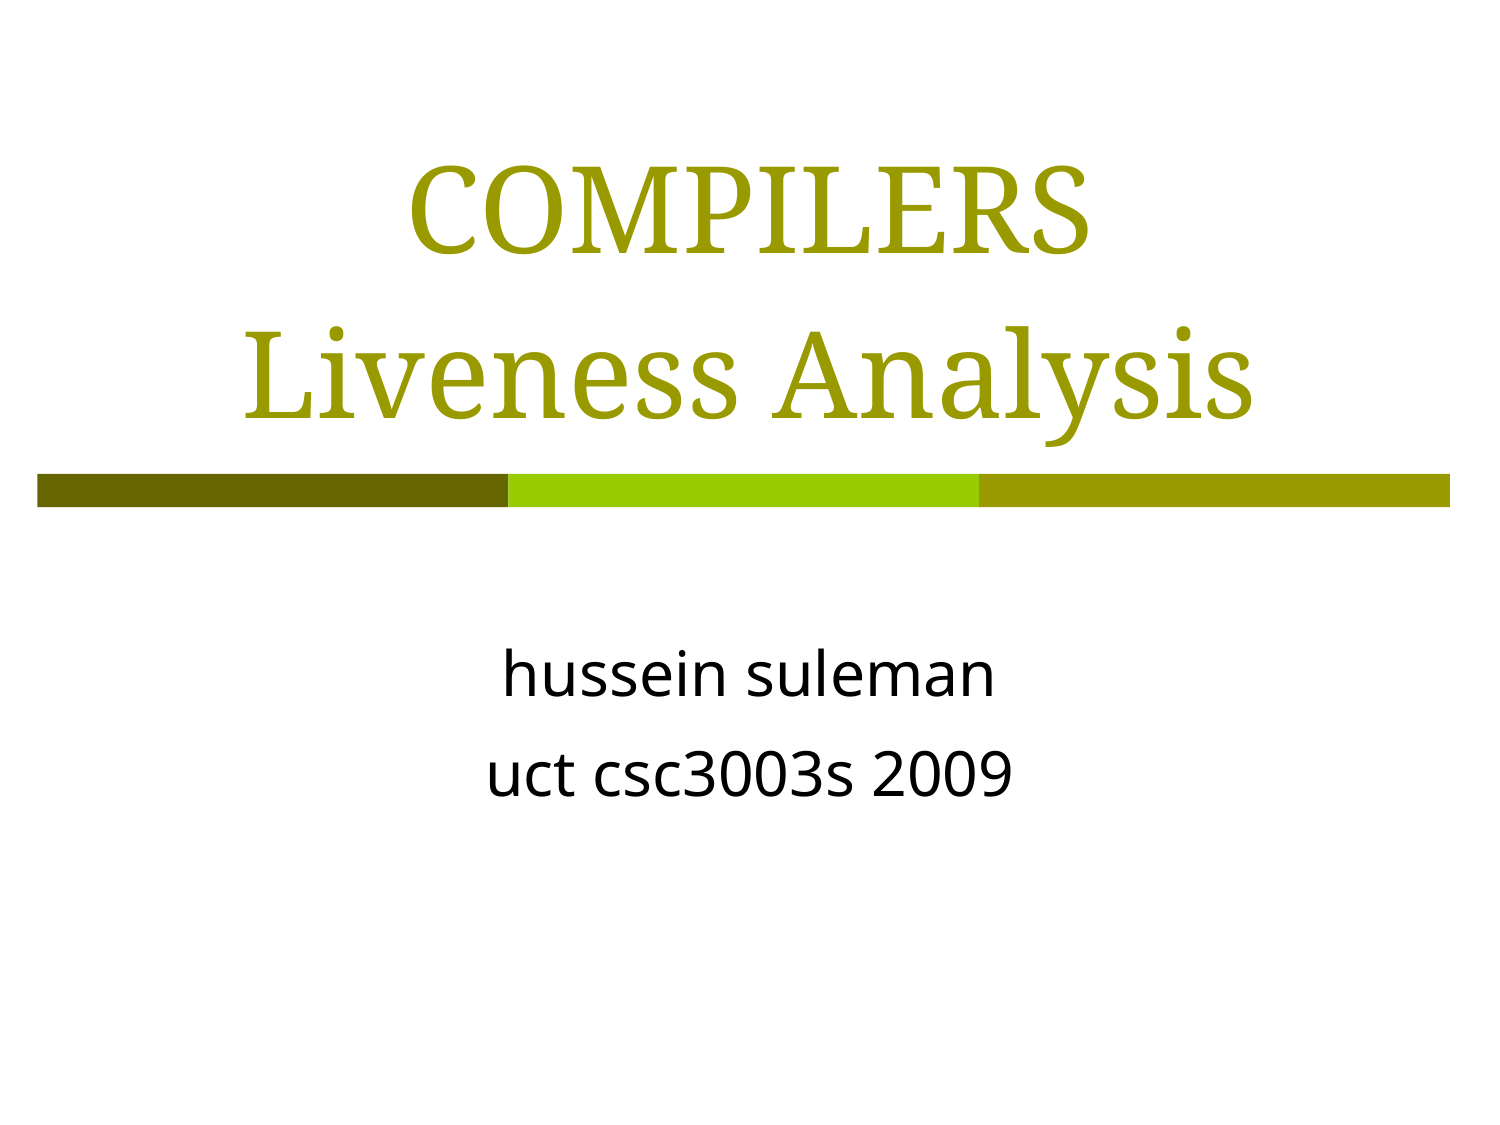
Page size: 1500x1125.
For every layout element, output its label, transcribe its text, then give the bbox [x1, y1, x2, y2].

subtitle hussein suleman uct csc3003s 2009 [225, 621, 1276, 899]
title COMPILERS Liveness Analysis [112, 112, 1388, 462]
